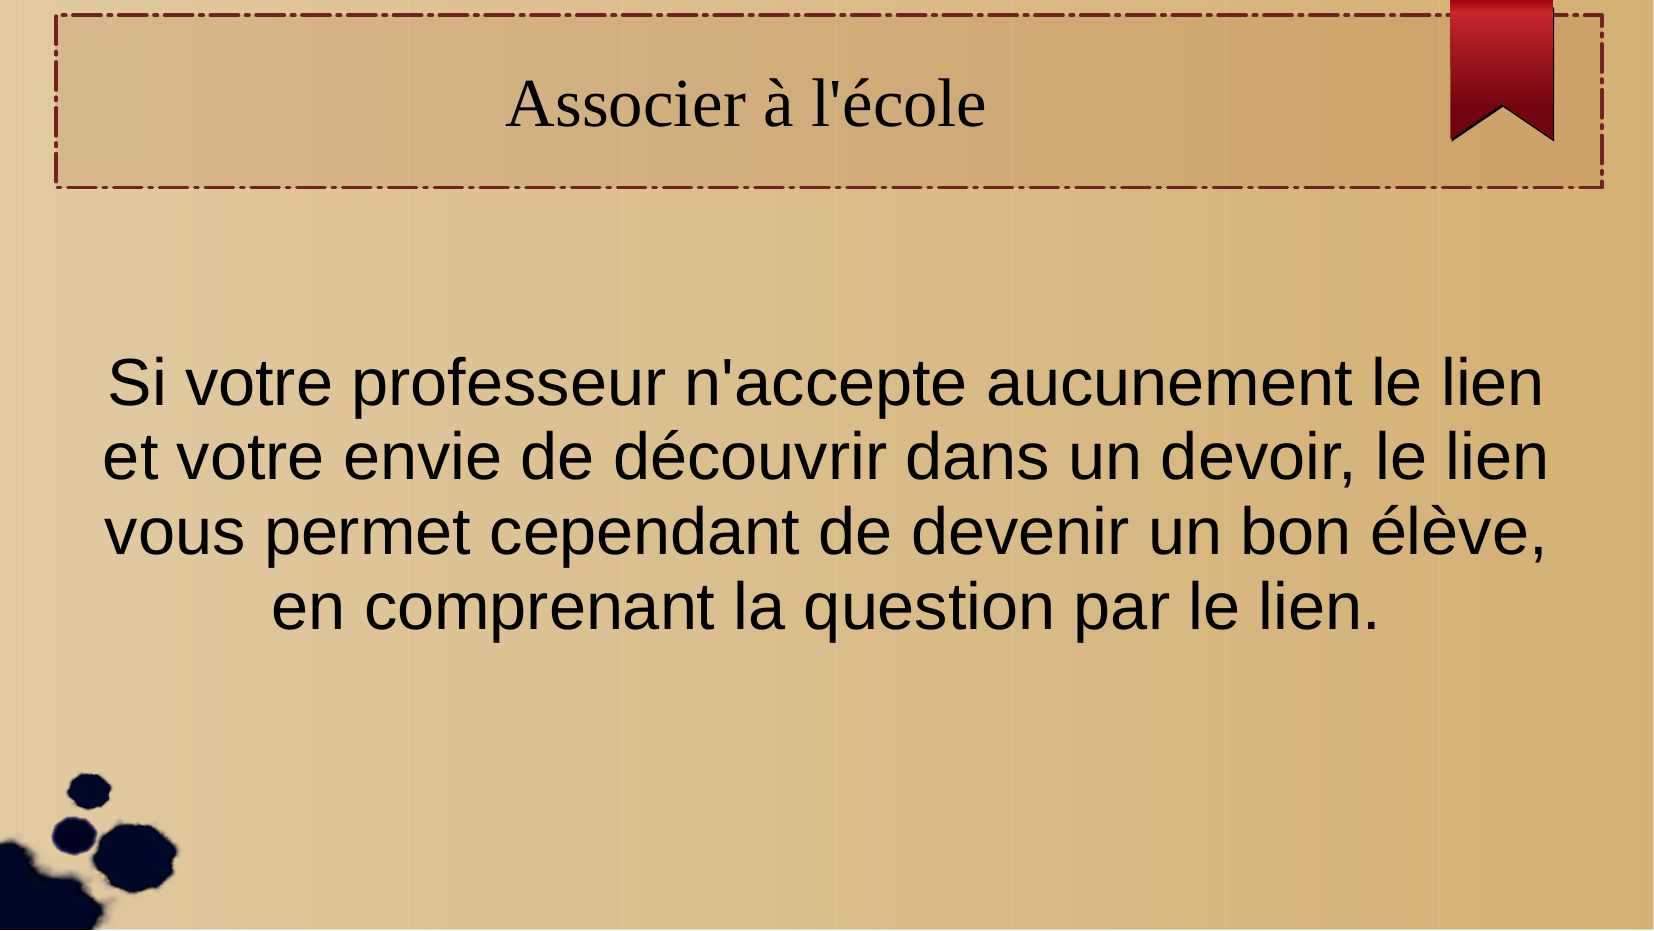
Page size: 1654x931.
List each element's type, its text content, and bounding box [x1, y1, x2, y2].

subtitle Si votre professeur n'accepte aucunement le lien et votre envie de découvrir dans un devoir, le lien vous permet cependant de devenir un bon élève, en comprenant la question par le lien. [82, 224, 1571, 764]
title Associer à l'école [82, 35, 1412, 172]
